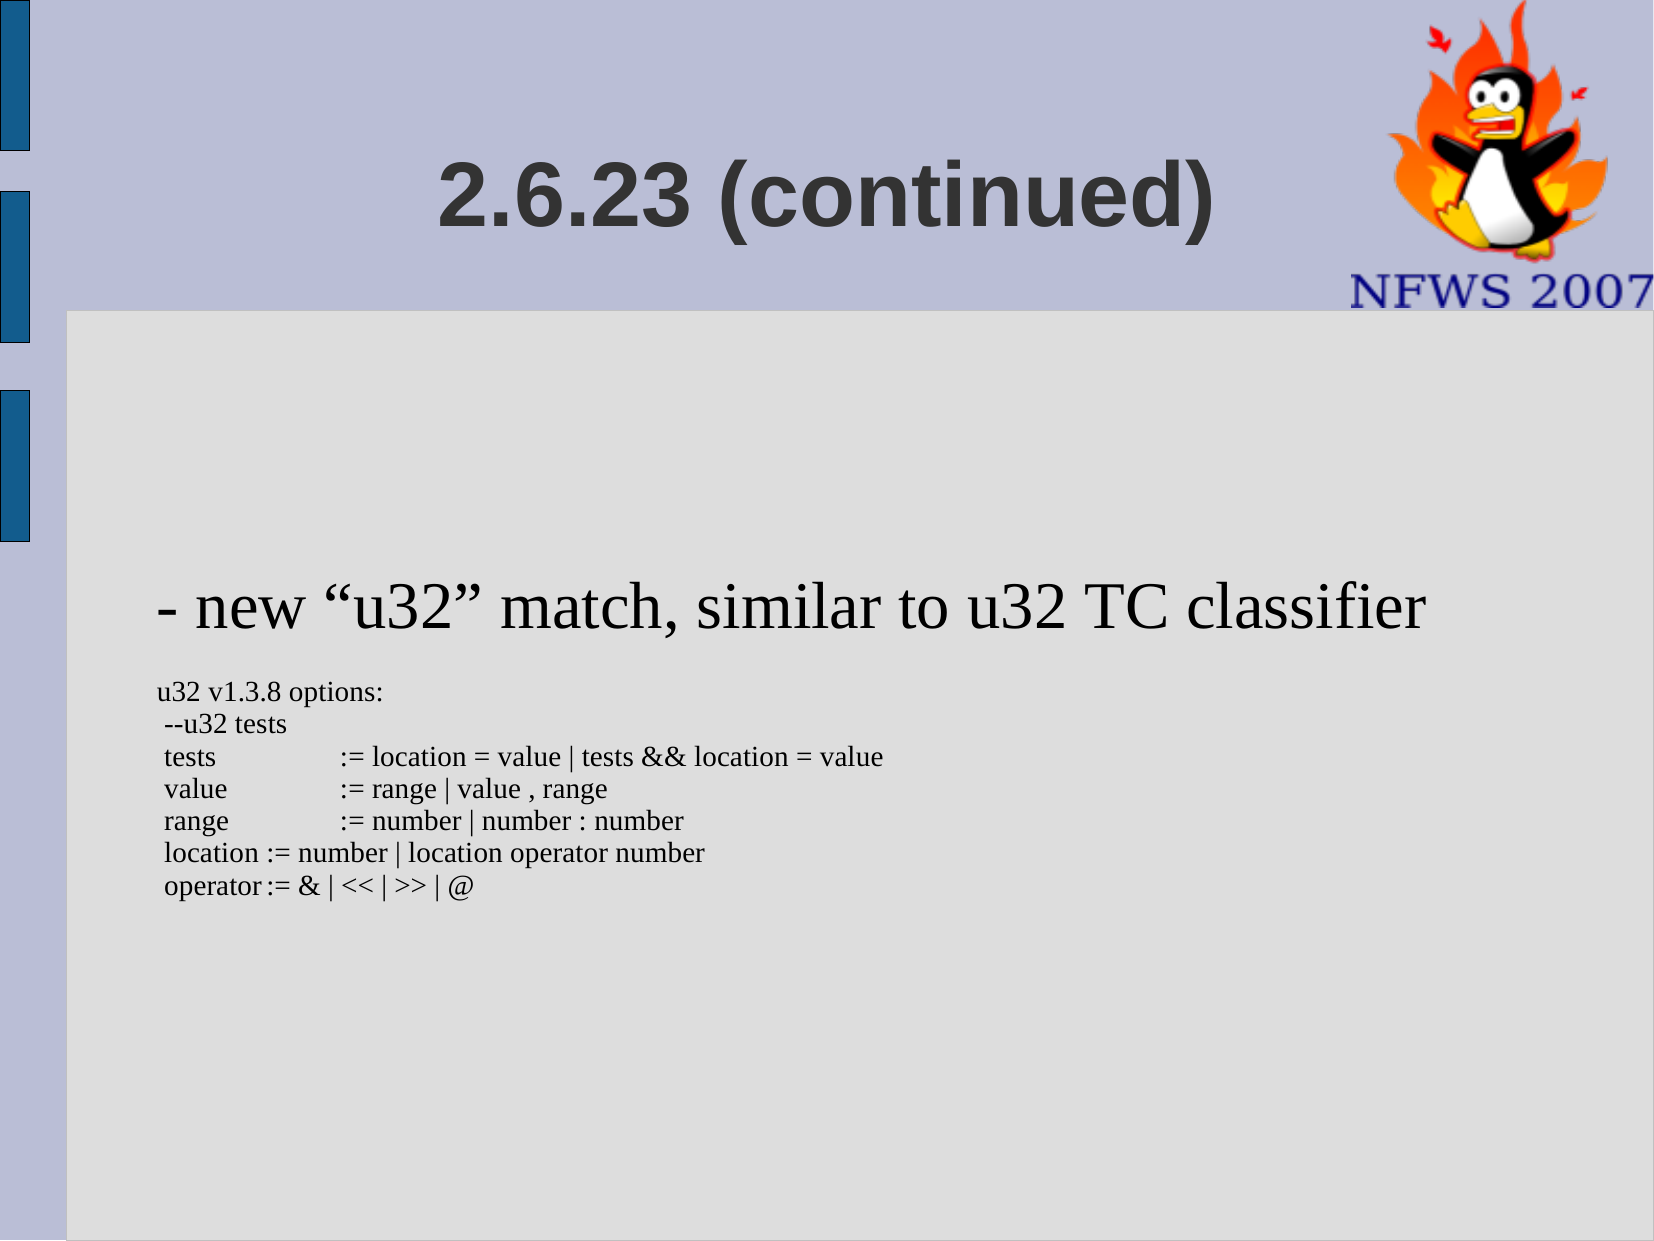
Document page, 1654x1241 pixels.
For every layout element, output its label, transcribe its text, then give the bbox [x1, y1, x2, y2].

picture [1351, 0, 1654, 308]
title 2.6.23 (continued) [121, 98, 1351, 291]
subtitle - new “u32” match, similar to u32 TC classifier u32 v1.3.8 options: --u32 tests tests := location = value | tests && location = value value := range | value , range range := number | number : number location := number | location operator number operator := & | << | >> | @ [121, 352, 1534, 1119]
